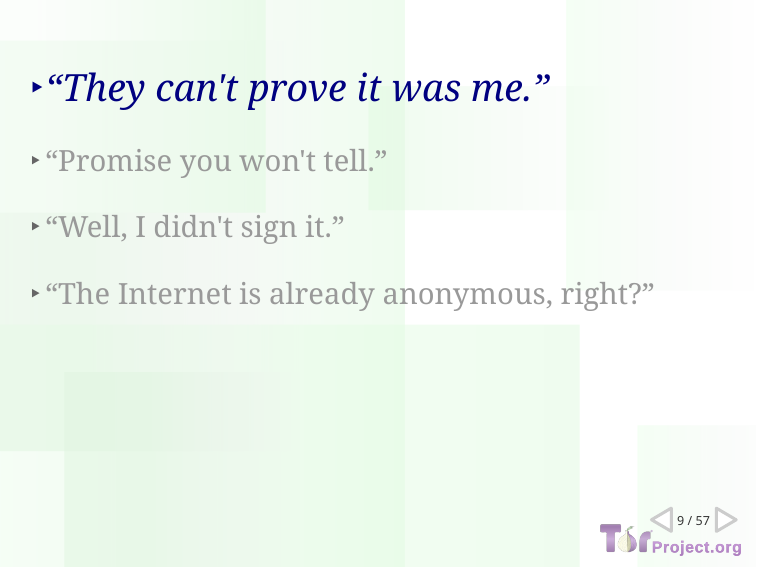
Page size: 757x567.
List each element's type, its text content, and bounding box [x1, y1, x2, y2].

picture [0, 0, 757, 567]
text_box “They can't prove it was me.” “Promise you won't tell.” “Well, I didn't sign it.” “The Internet is already anonymous, right?” [0, 0, 756, 376]
